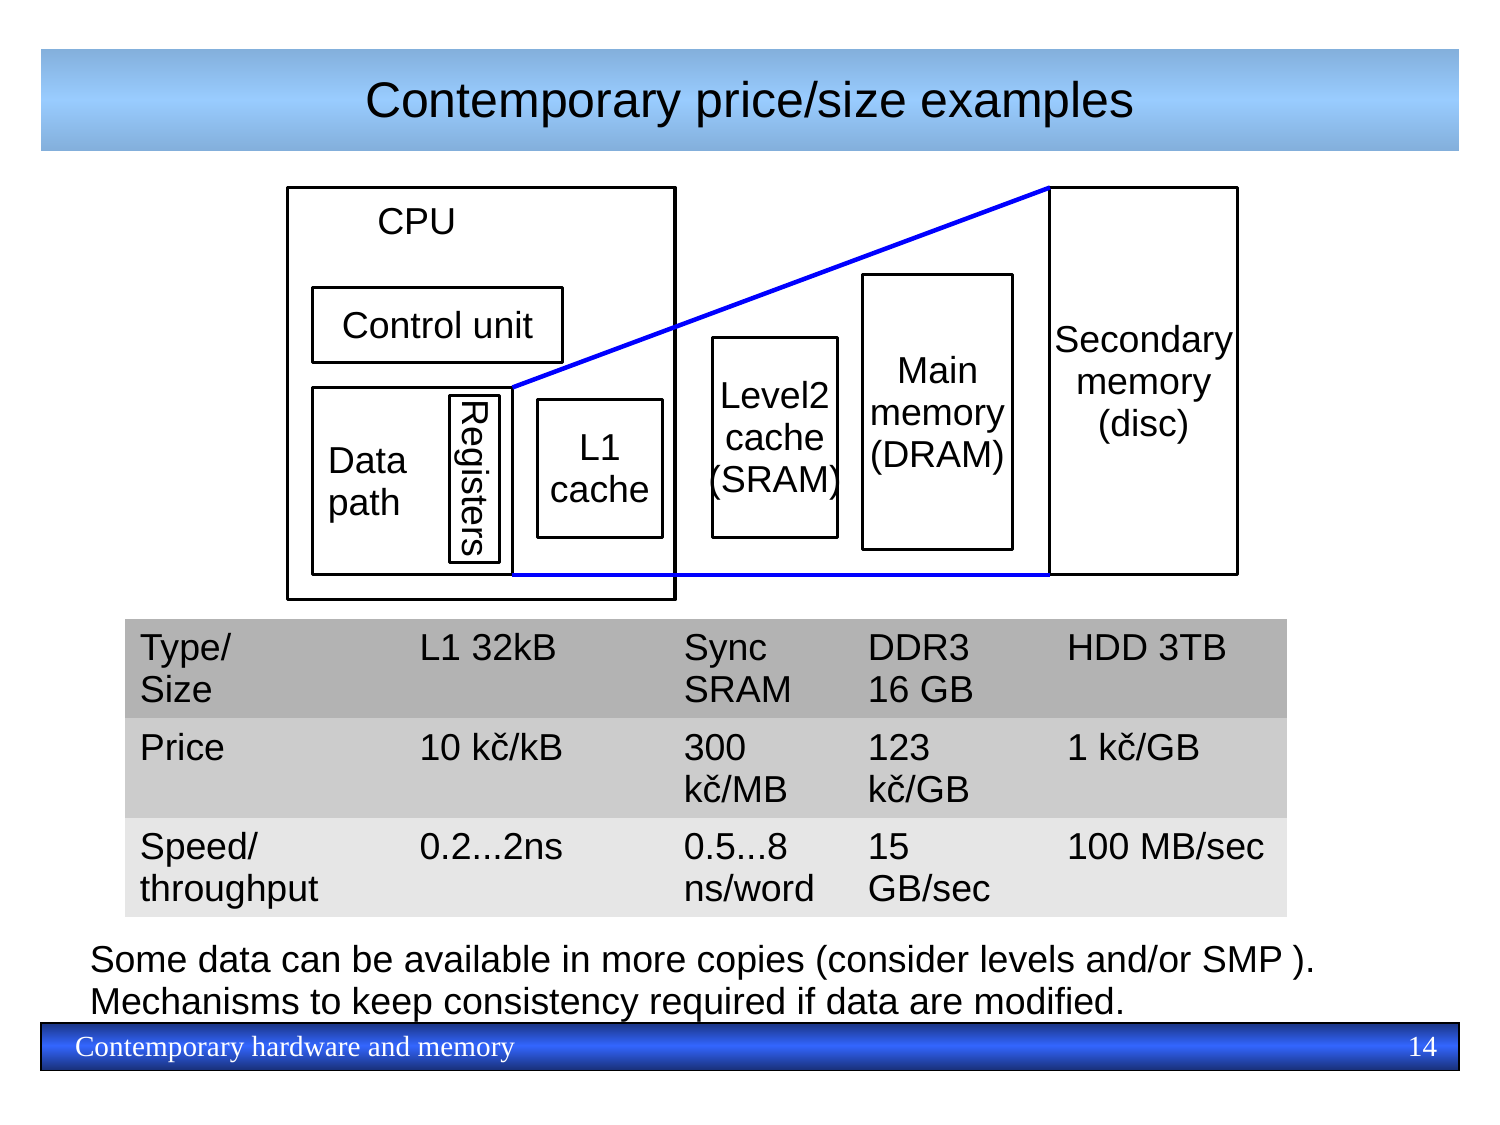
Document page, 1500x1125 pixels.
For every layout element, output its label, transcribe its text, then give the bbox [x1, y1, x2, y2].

table_cell 300 kč/MB [669, 718, 853, 818]
table_cell 0.5...8 ns/word [669, 818, 853, 917]
table_header Type/ Size [125, 619, 405, 718]
table_cell 1 kč/GB [1052, 718, 1287, 818]
title Contemporary price/size examples [41, 49, 1459, 151]
text_box Data path [312, 387, 513, 575]
text_box Secondary memory (disc) [1049, 187, 1238, 575]
text_box Some data can be available in more copies (consider levels and/or SMP ). Mechanisms to keep consistency required if data are modified. [75, 931, 1375, 1031]
text_box Control unit [312, 287, 563, 363]
table_cell 10 kč/kB [405, 718, 669, 818]
table_header HDD 3TB [1052, 619, 1287, 718]
text_box Main memory (DRAM) [862, 274, 1013, 550]
table_cell 123 kč/GB [853, 718, 1052, 818]
table_header Sync SRAM [669, 619, 853, 718]
table_cell 15 GB/sec [853, 818, 1052, 917]
table_cell 100 MB/sec [1052, 818, 1287, 917]
text_box CPU [362, 193, 526, 275]
table_header DDR3 16 GB [853, 619, 1052, 718]
table_cell Price [125, 718, 405, 818]
text_box Level2 cache (SRAM) [712, 337, 838, 538]
table_cell 0.2...2ns [405, 818, 669, 917]
text_box L1 cache [537, 399, 663, 538]
text_box Registers [449, 395, 500, 563]
table_cell Speed/ throughput [125, 818, 405, 917]
table_header L1 32kB [405, 619, 669, 718]
